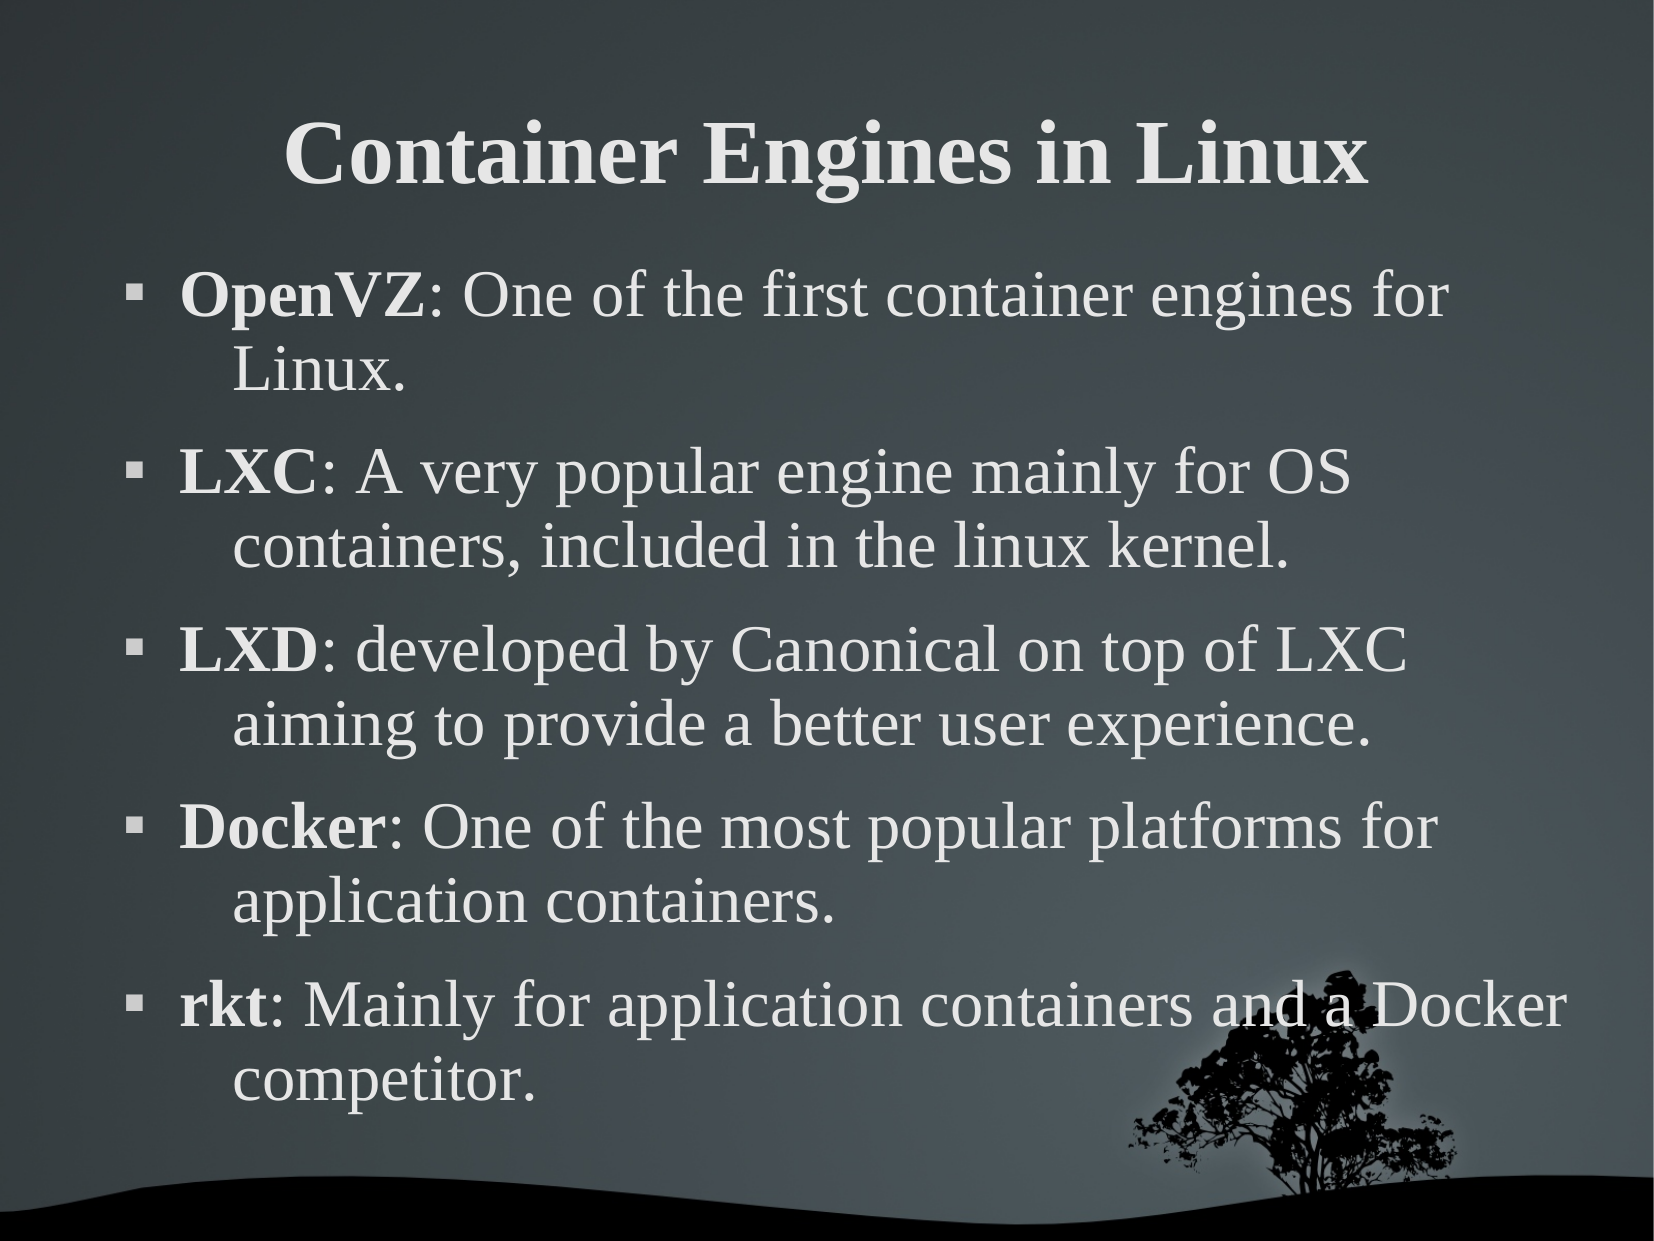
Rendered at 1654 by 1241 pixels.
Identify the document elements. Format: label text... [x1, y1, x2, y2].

title Container Engines in Linux [82, 49, 1571, 257]
list OpenVZ: One of the first container engines for Linux. LXC: A very popular engine mainly for OS containers, included in the linux kernel. LXD: developed by Canonical on top of LXC aiming to provide a better user experience. Docker: One of the most popular platforms for application containers. rkt: Mainly for application containers and a Docker competitor. [90, 256, 1579, 1174]
picture [0, 0, 1654, 1241]
